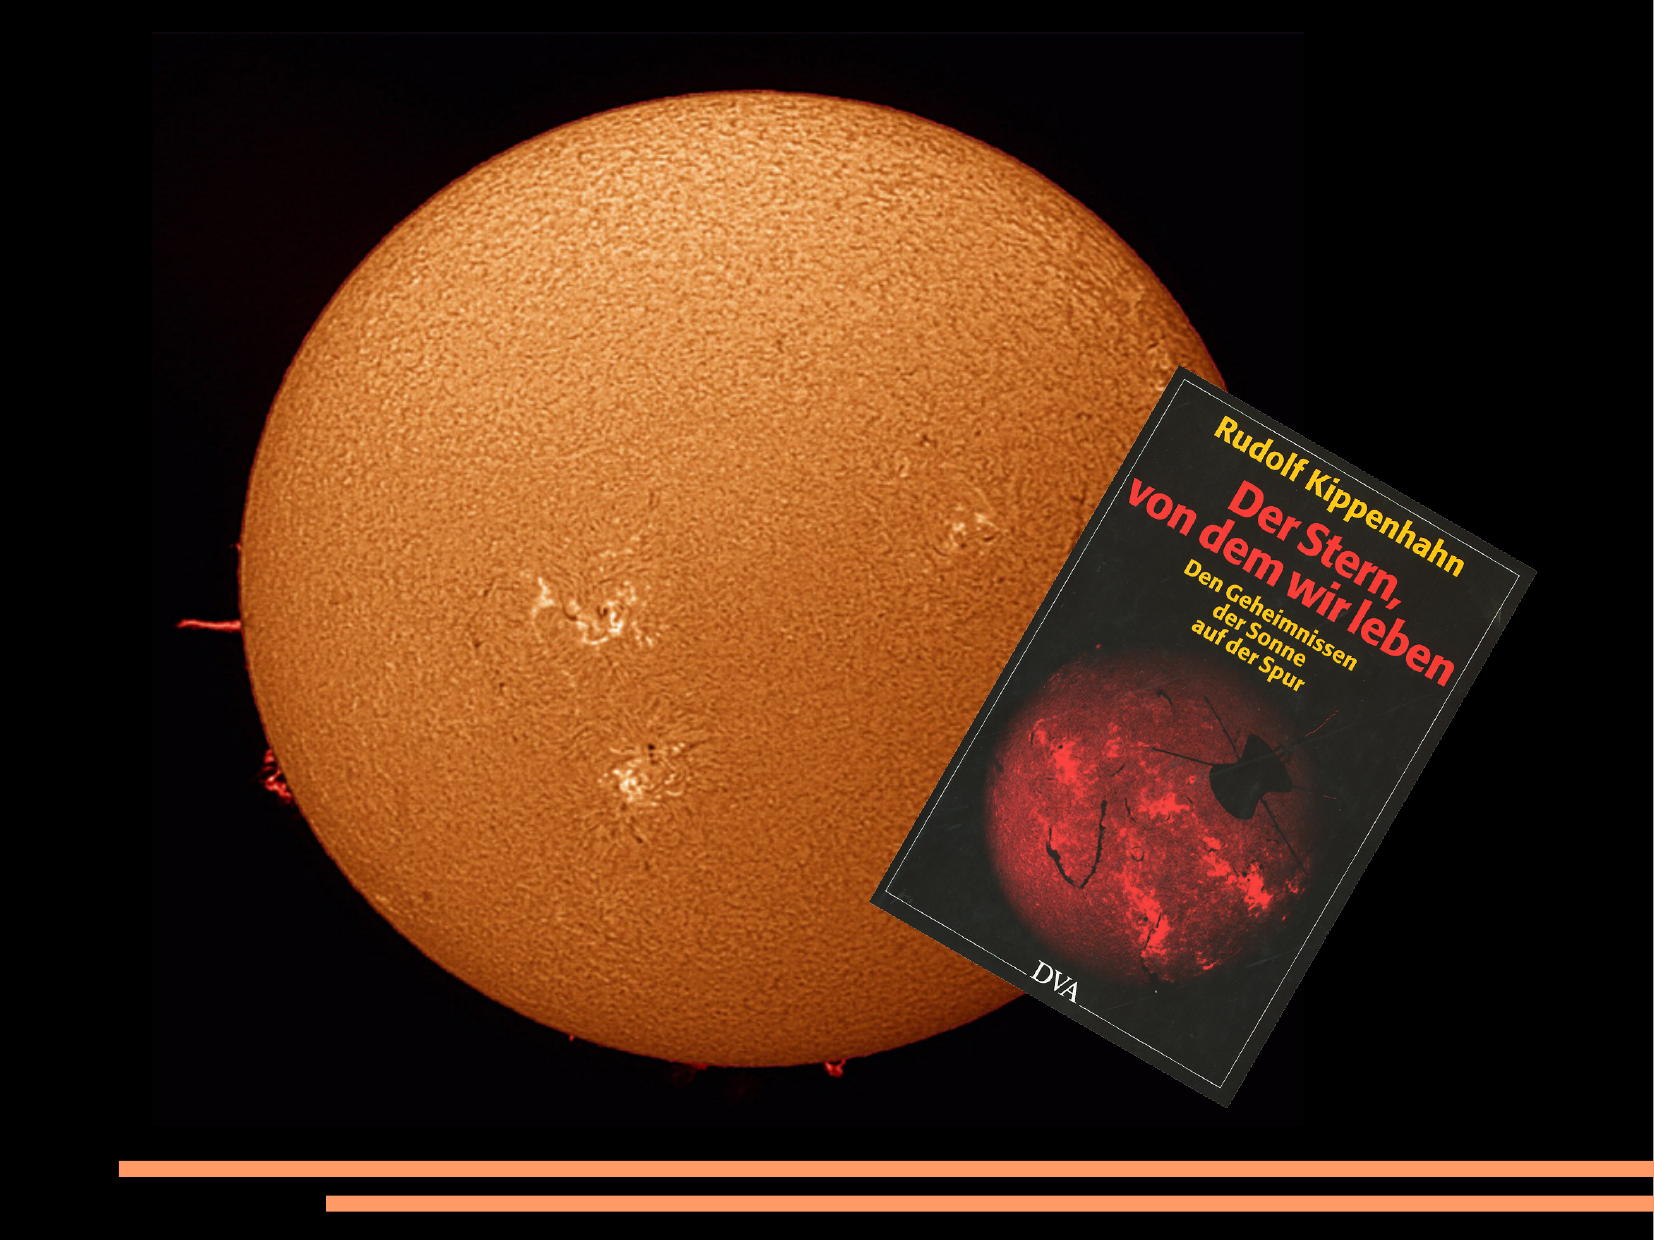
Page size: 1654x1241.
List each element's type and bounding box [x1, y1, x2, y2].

picture [152, 32, 1537, 1126]
